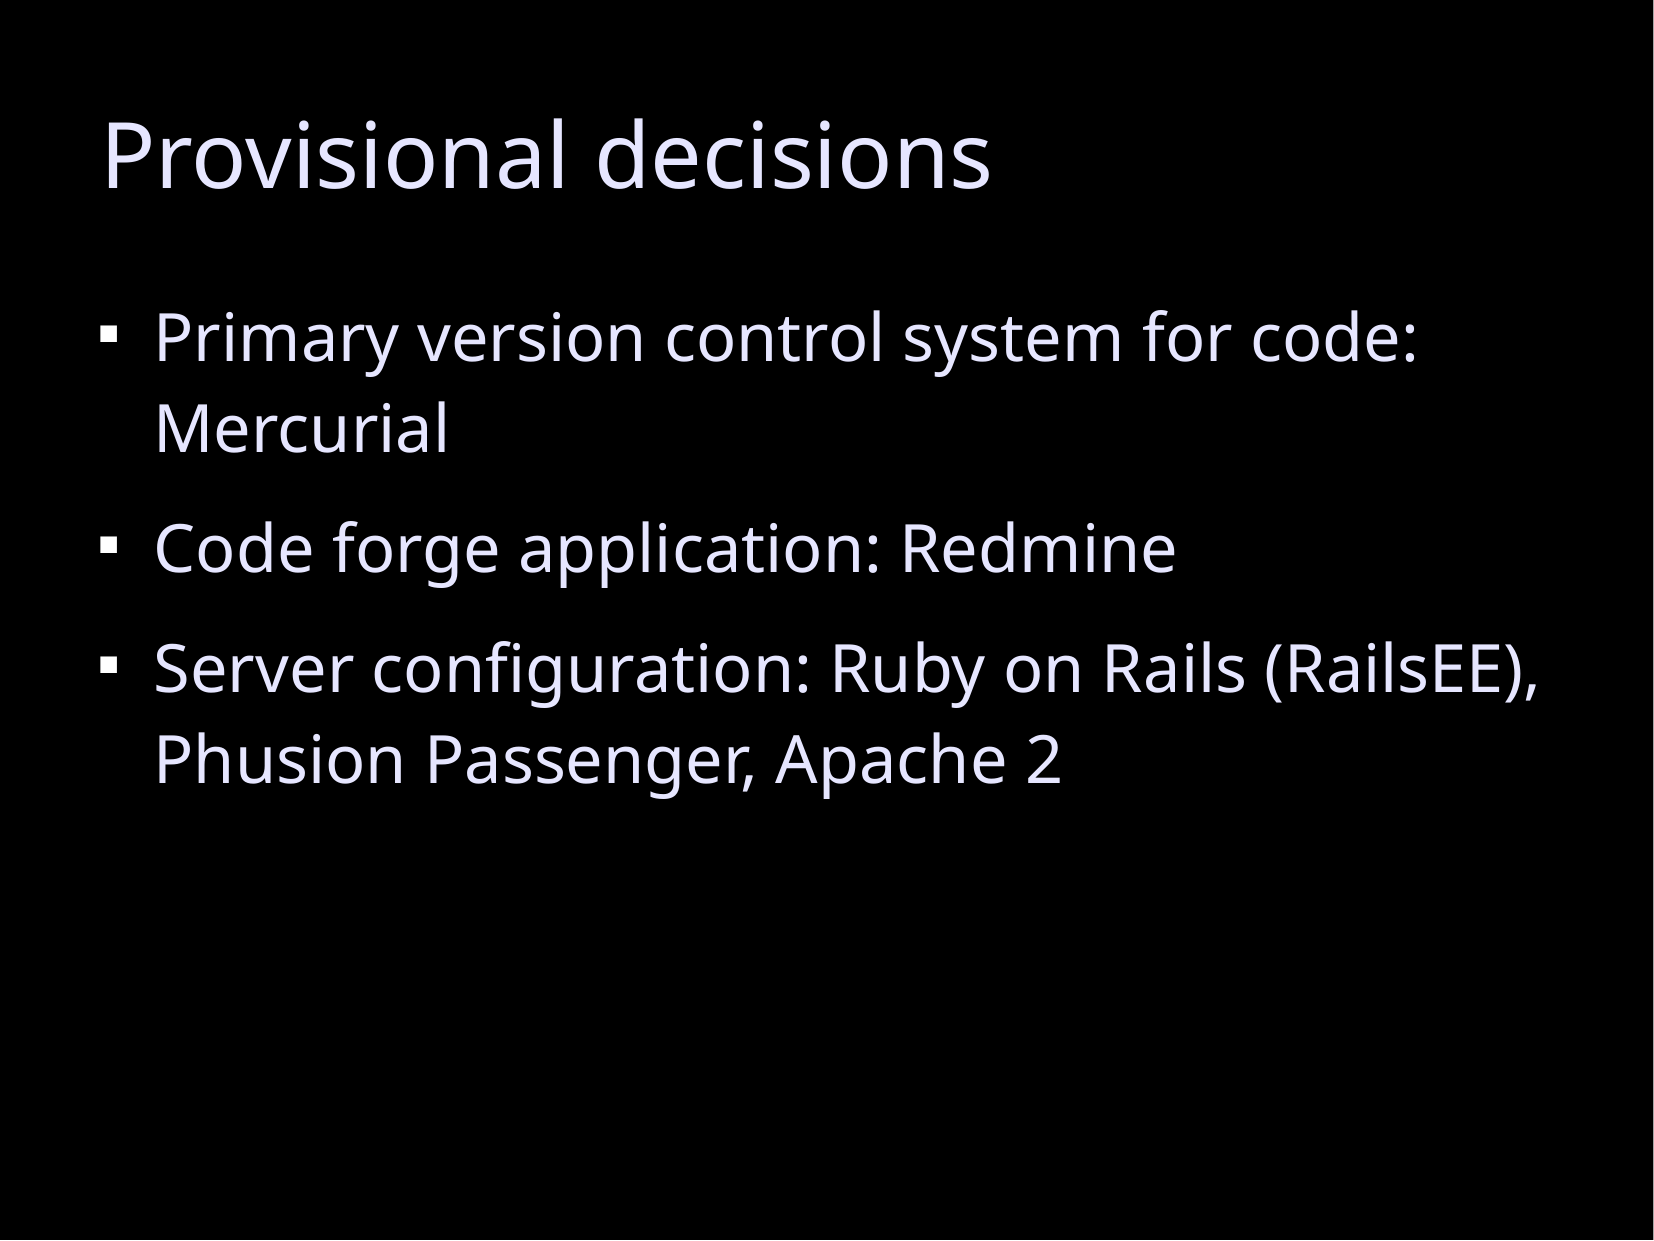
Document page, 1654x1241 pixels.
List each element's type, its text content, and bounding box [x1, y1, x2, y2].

list Primary version control system for code: Mercurial Code forge application: Redmine Server configuration: Ruby on Rails (RailsEE), Phusion Passenger, Apache 2 [82, 290, 1571, 1109]
title Provisional decisions [82, 49, 1571, 257]
